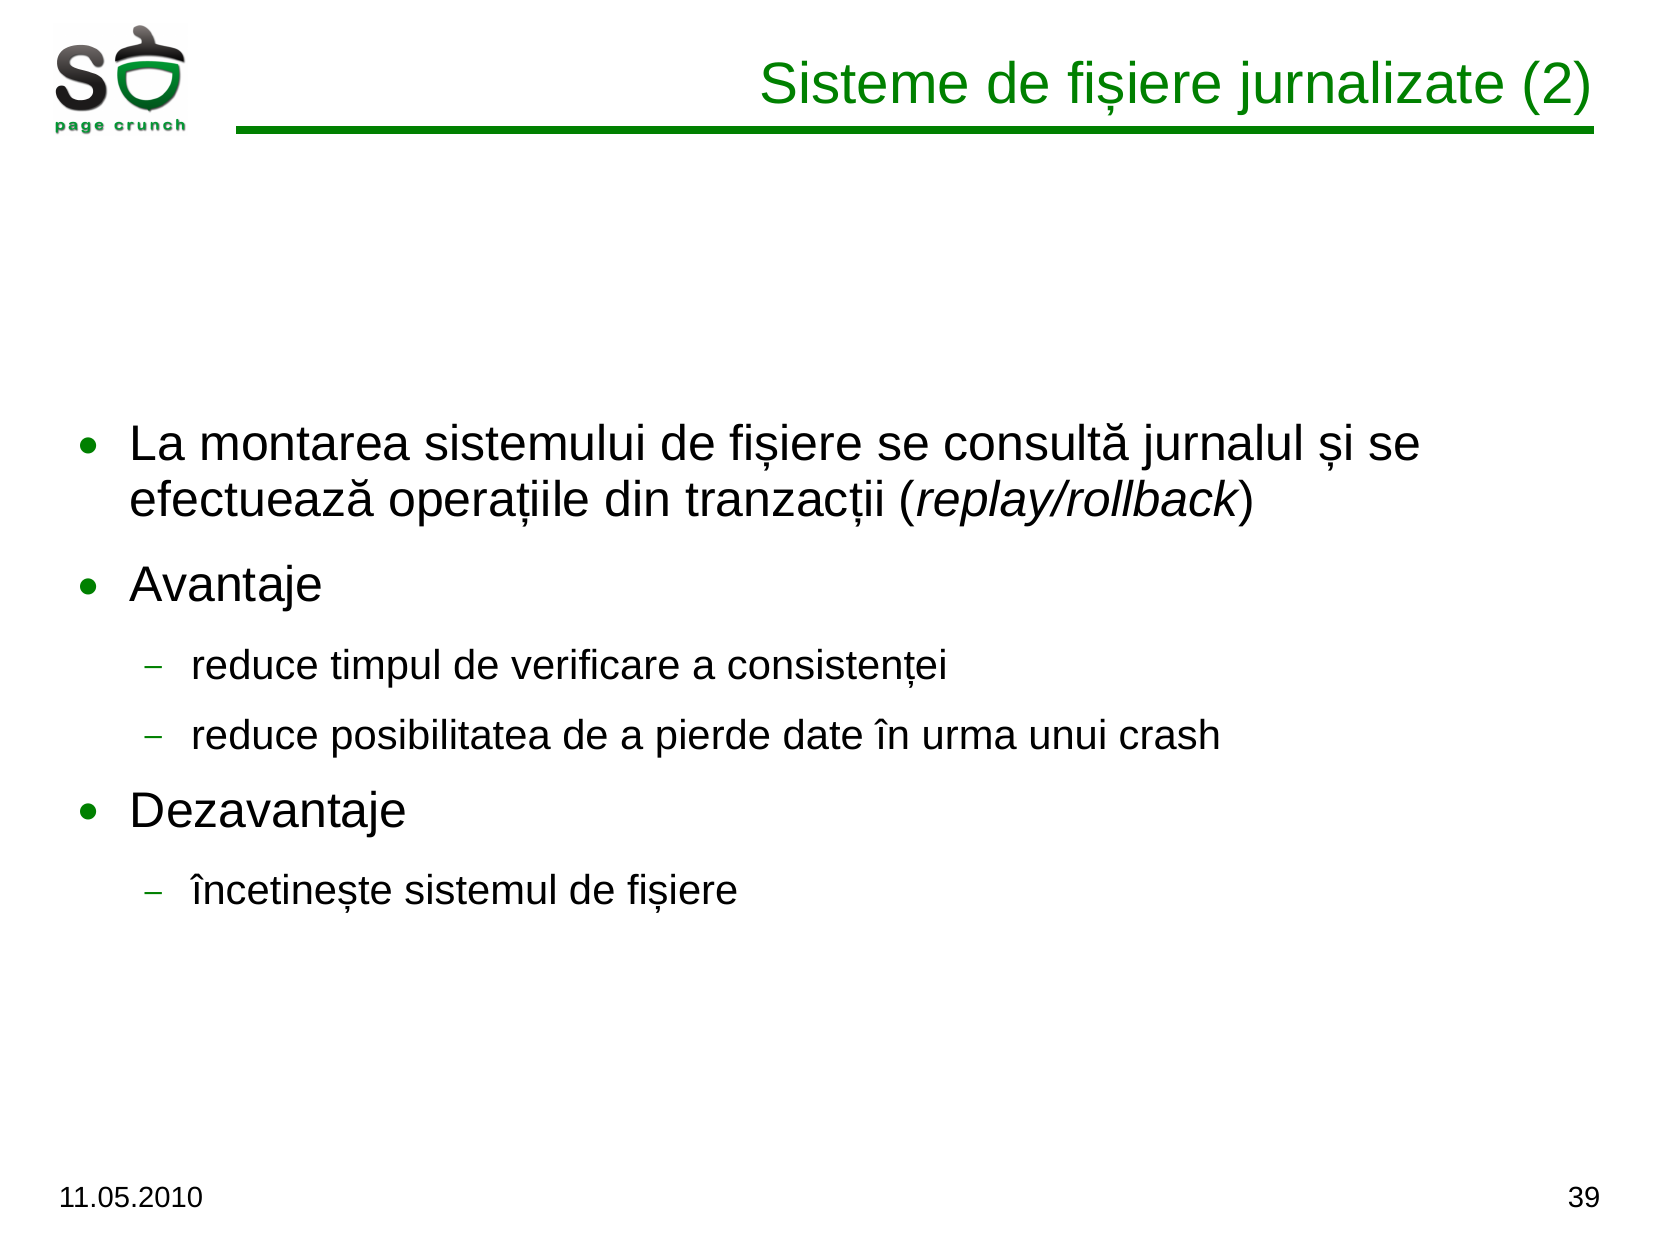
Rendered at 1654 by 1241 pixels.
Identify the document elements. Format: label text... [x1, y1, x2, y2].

picture [53, 23, 188, 136]
list La montarea sistemului de fișiere se consultă jurnalul și se efectuează operațiile din tranzacții (replay/rollback) Avantaje reduce timpul de verificare a consistenței reduce posibilitatea de a pierde date în urma unui crash Dezavantaje încetinește sistemul de fișiere [59, 177, 1595, 1152]
title Sisteme de fișiere jurnalizate (2) [236, 49, 1595, 119]
